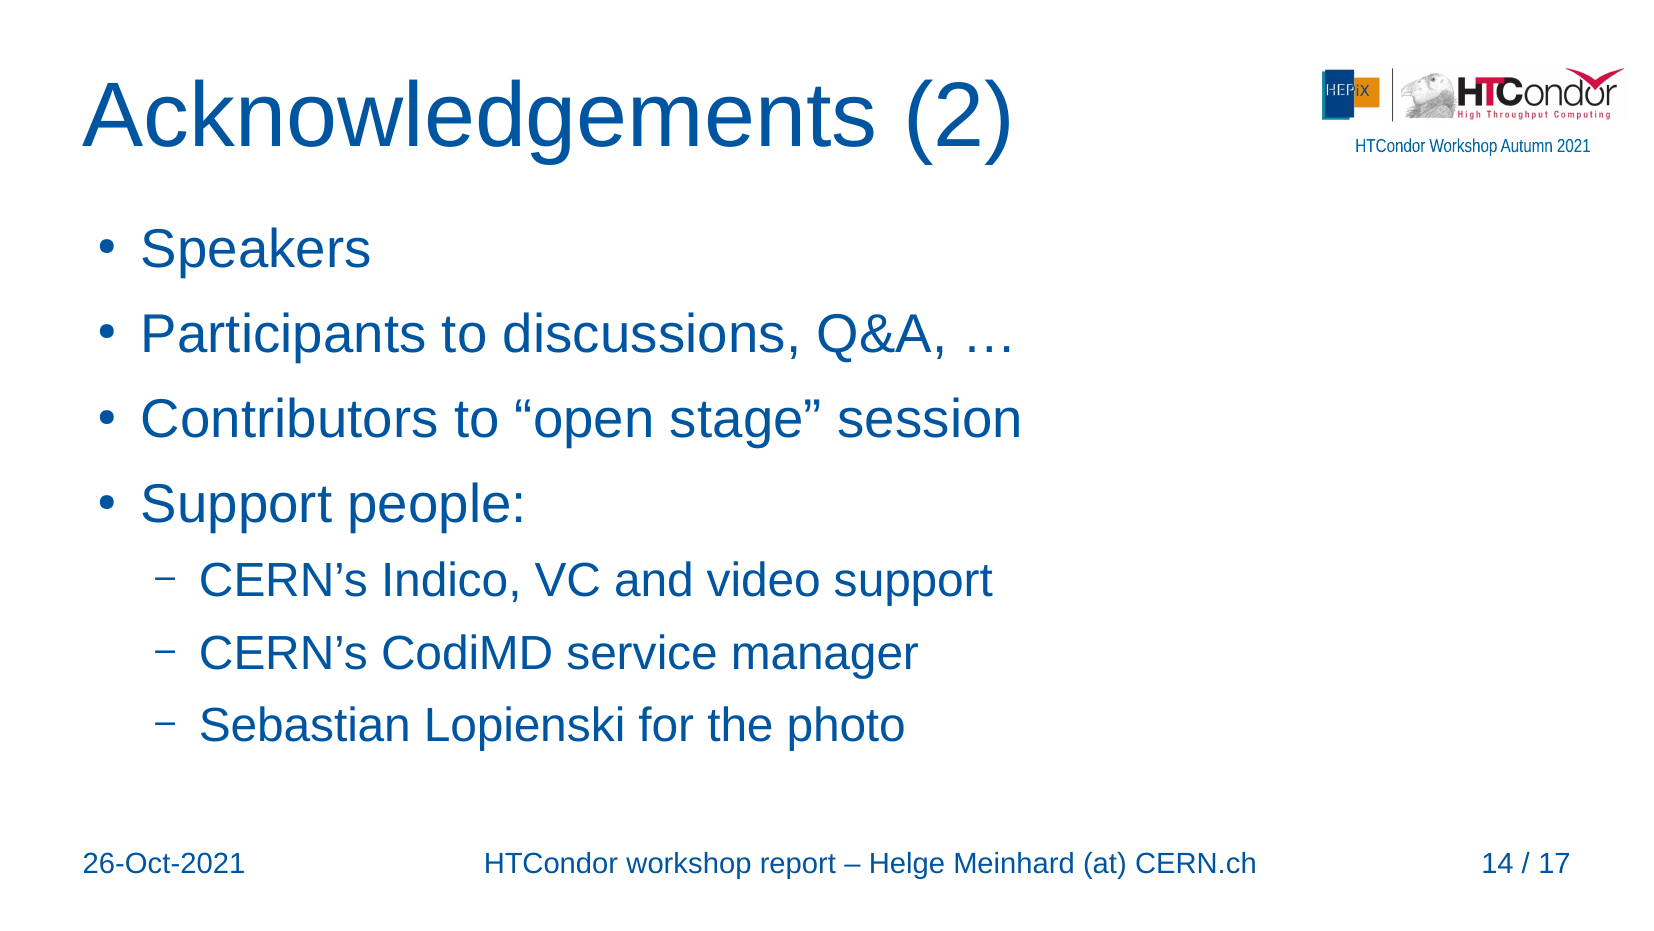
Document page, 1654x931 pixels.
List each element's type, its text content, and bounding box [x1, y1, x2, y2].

title Acknowledgements (2) [82, 37, 1308, 193]
list Speakers Participants to discussions, Q&A, … Contributors to “open stage” session Support people: CERN’s Indico, VC and video support CERN’s CodiMD service manager Sebastian Lopienski for the photo [82, 217, 1571, 758]
